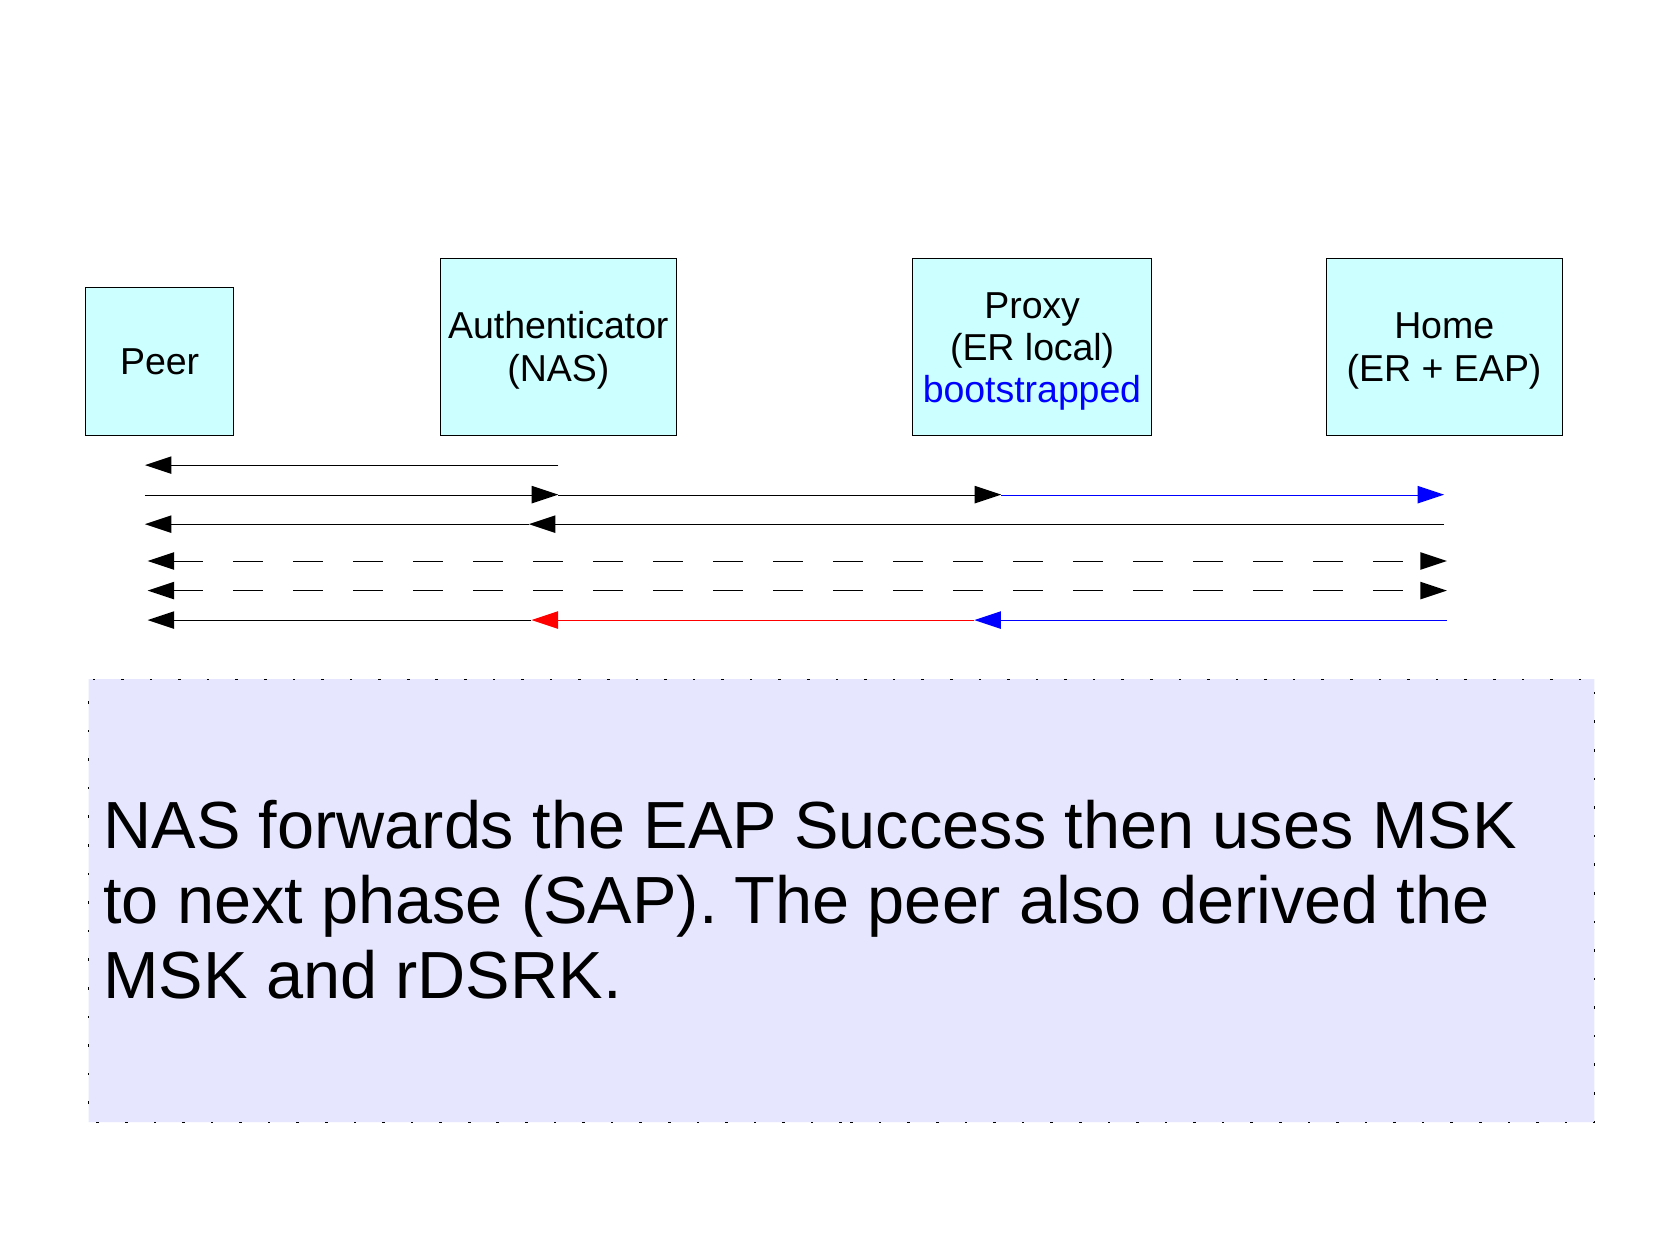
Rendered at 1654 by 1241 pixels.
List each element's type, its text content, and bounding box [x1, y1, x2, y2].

text_box NAS forwards the EAP Success then uses MSK to next phase (SAP). The peer also derived the MSK and rDSRK. [88, 679, 1595, 1123]
text_box Peer [85, 287, 234, 436]
text_box Proxy (ER local) bootstrapped [912, 258, 1152, 436]
text_box Authenticator (NAS) [440, 258, 677, 436]
text_box Home (ER + EAP) [1326, 258, 1563, 436]
